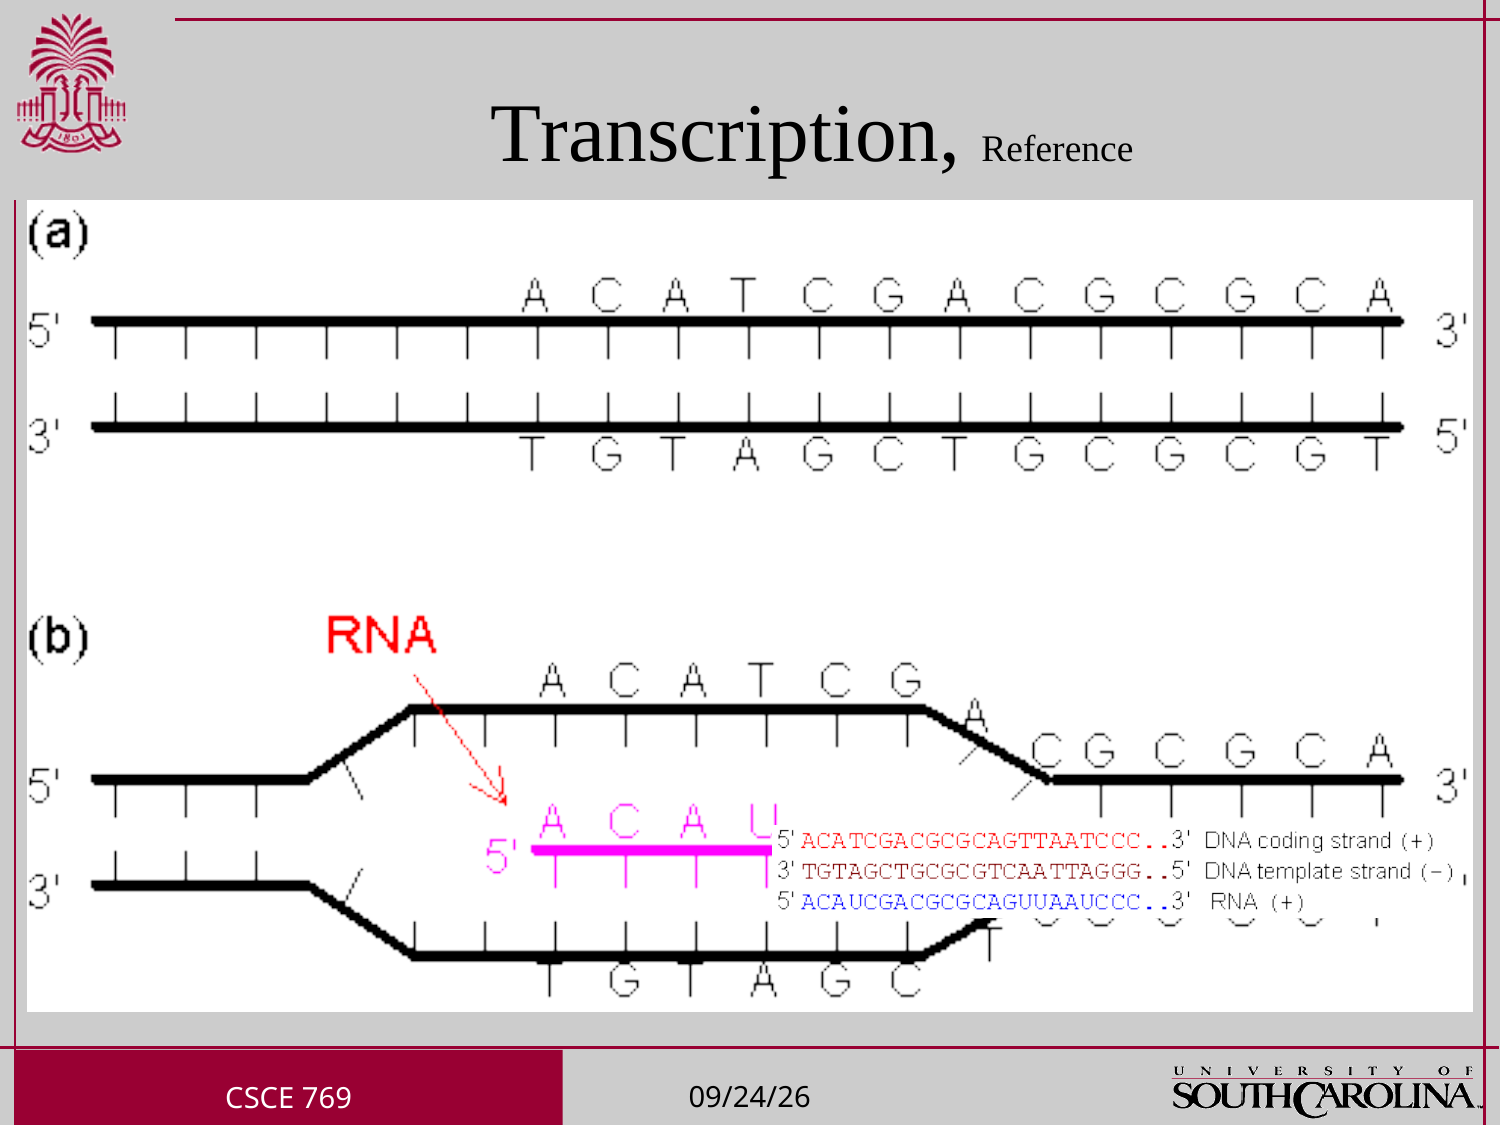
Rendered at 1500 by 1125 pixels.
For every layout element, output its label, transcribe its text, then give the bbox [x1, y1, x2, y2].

list The first process in gene expression DNA is copied to RNA. Performed by an enzyme called RNA polymerase (RNAP). Transcription is similar to DNA replication. 3’-5’ strand (antisense strand) is transcribed into mRNA. Transcription starts from the promoter region and stops at the terminator sequence. A promoter is a DNA sequence that enables a gene to be transcribed. [24, 200, 733, 1017]
title Transcription, Reference [174, 9, 1450, 188]
picture [27, 199, 1476, 1013]
picture [12, 12, 131, 155]
picture [1162, 1049, 1483, 1125]
